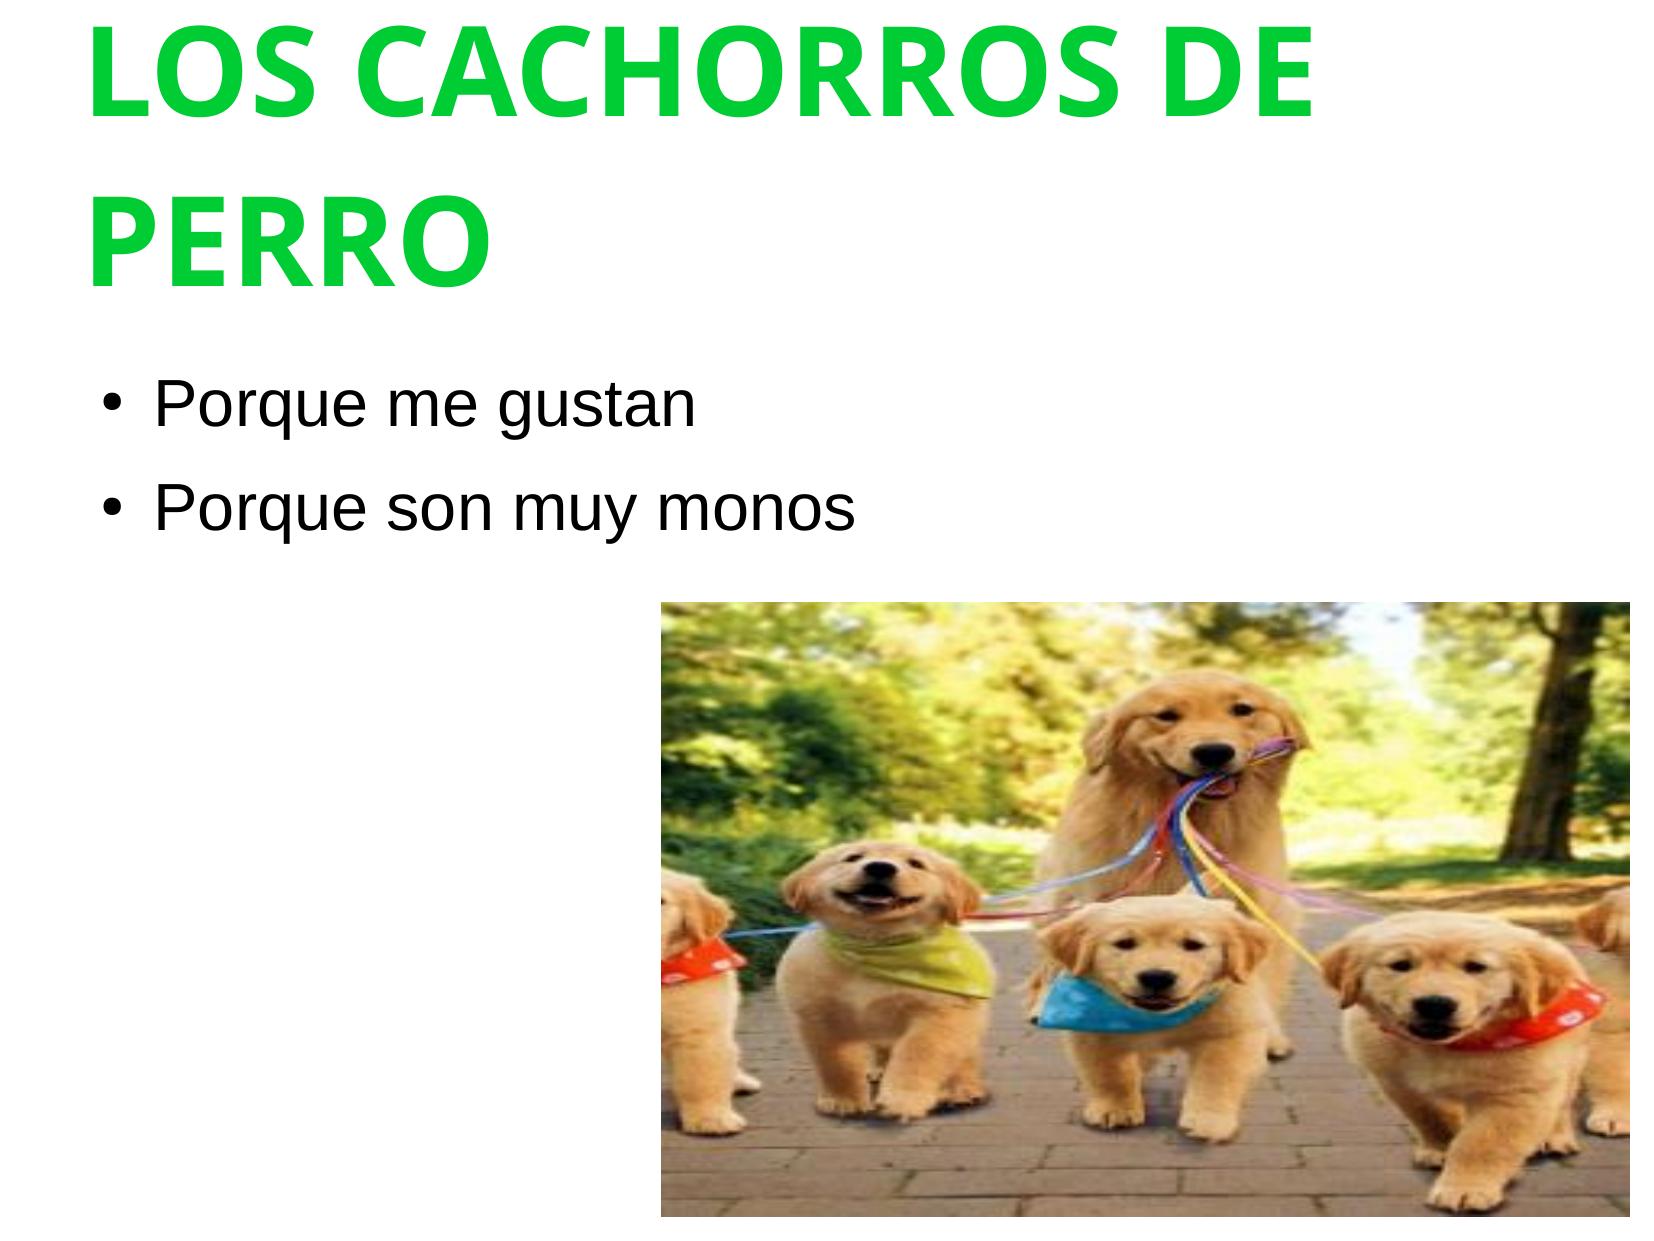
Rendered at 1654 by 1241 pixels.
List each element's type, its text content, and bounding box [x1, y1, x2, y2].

list Porque me gustan Porque son muy monos [82, 366, 1571, 1109]
title LOS CACHORROS DE PERRO [82, 0, 1571, 319]
picture [661, 602, 1630, 1217]
